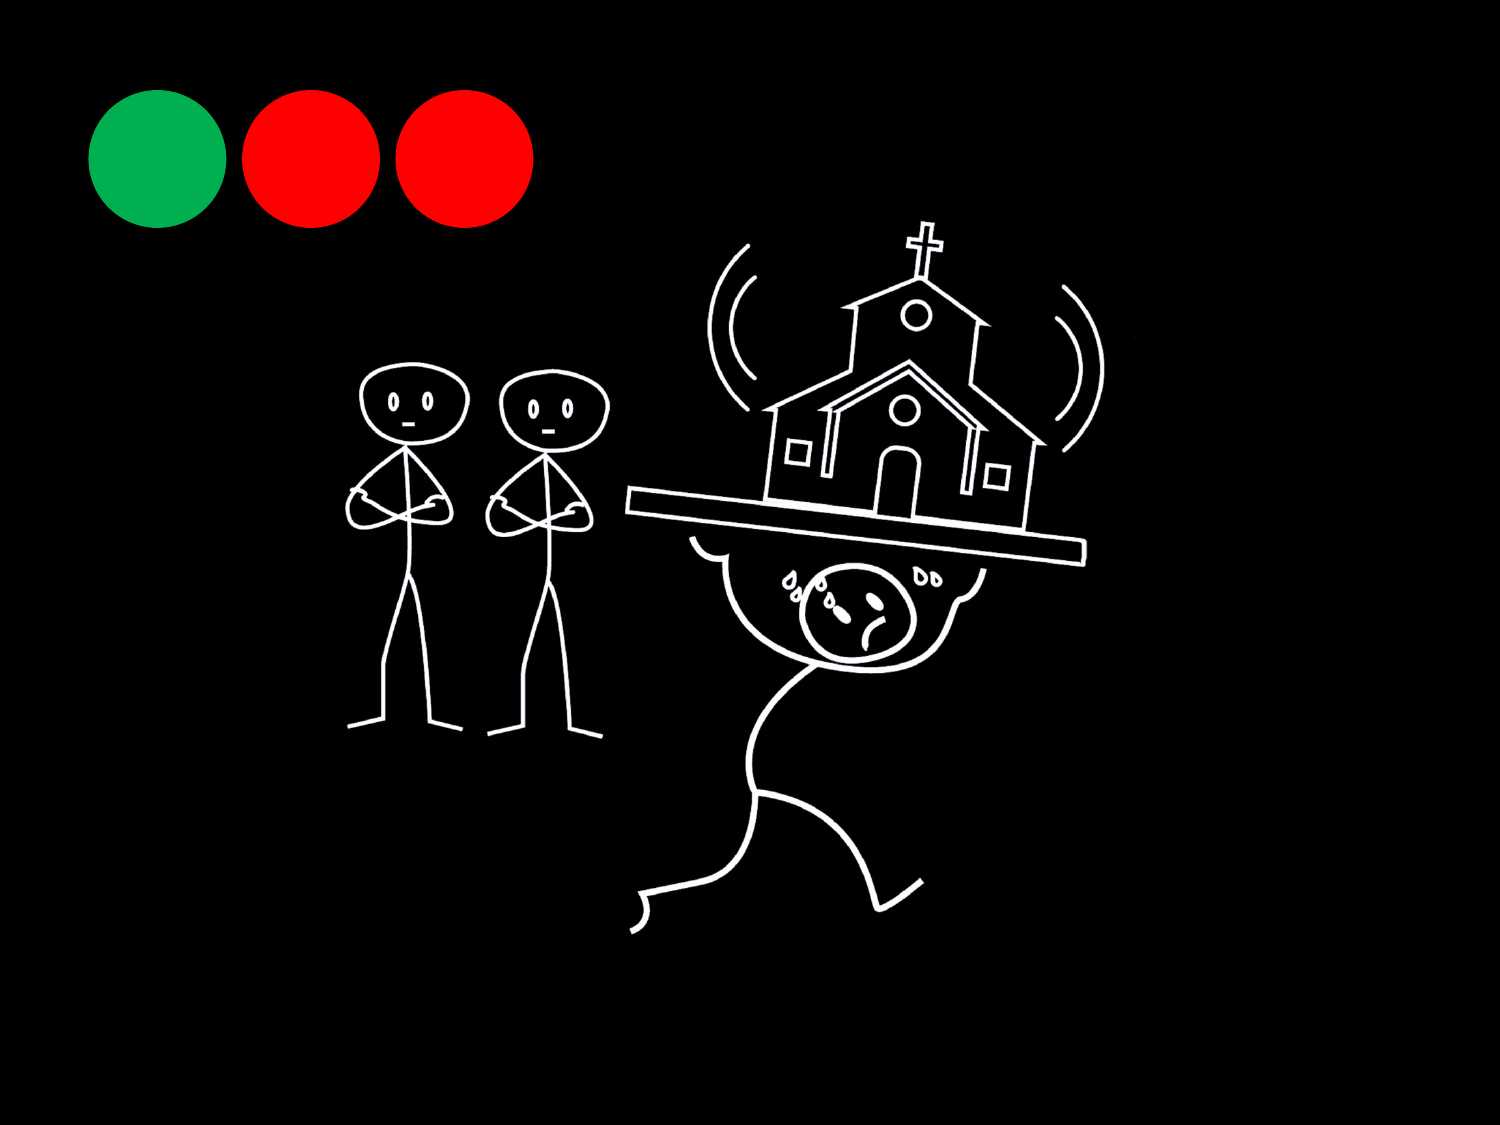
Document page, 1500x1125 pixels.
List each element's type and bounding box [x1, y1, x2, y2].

text_box [395, 90, 534, 228]
picture [46, 0, 1454, 1125]
text_box [88, 90, 227, 228]
text_box [242, 90, 380, 228]
